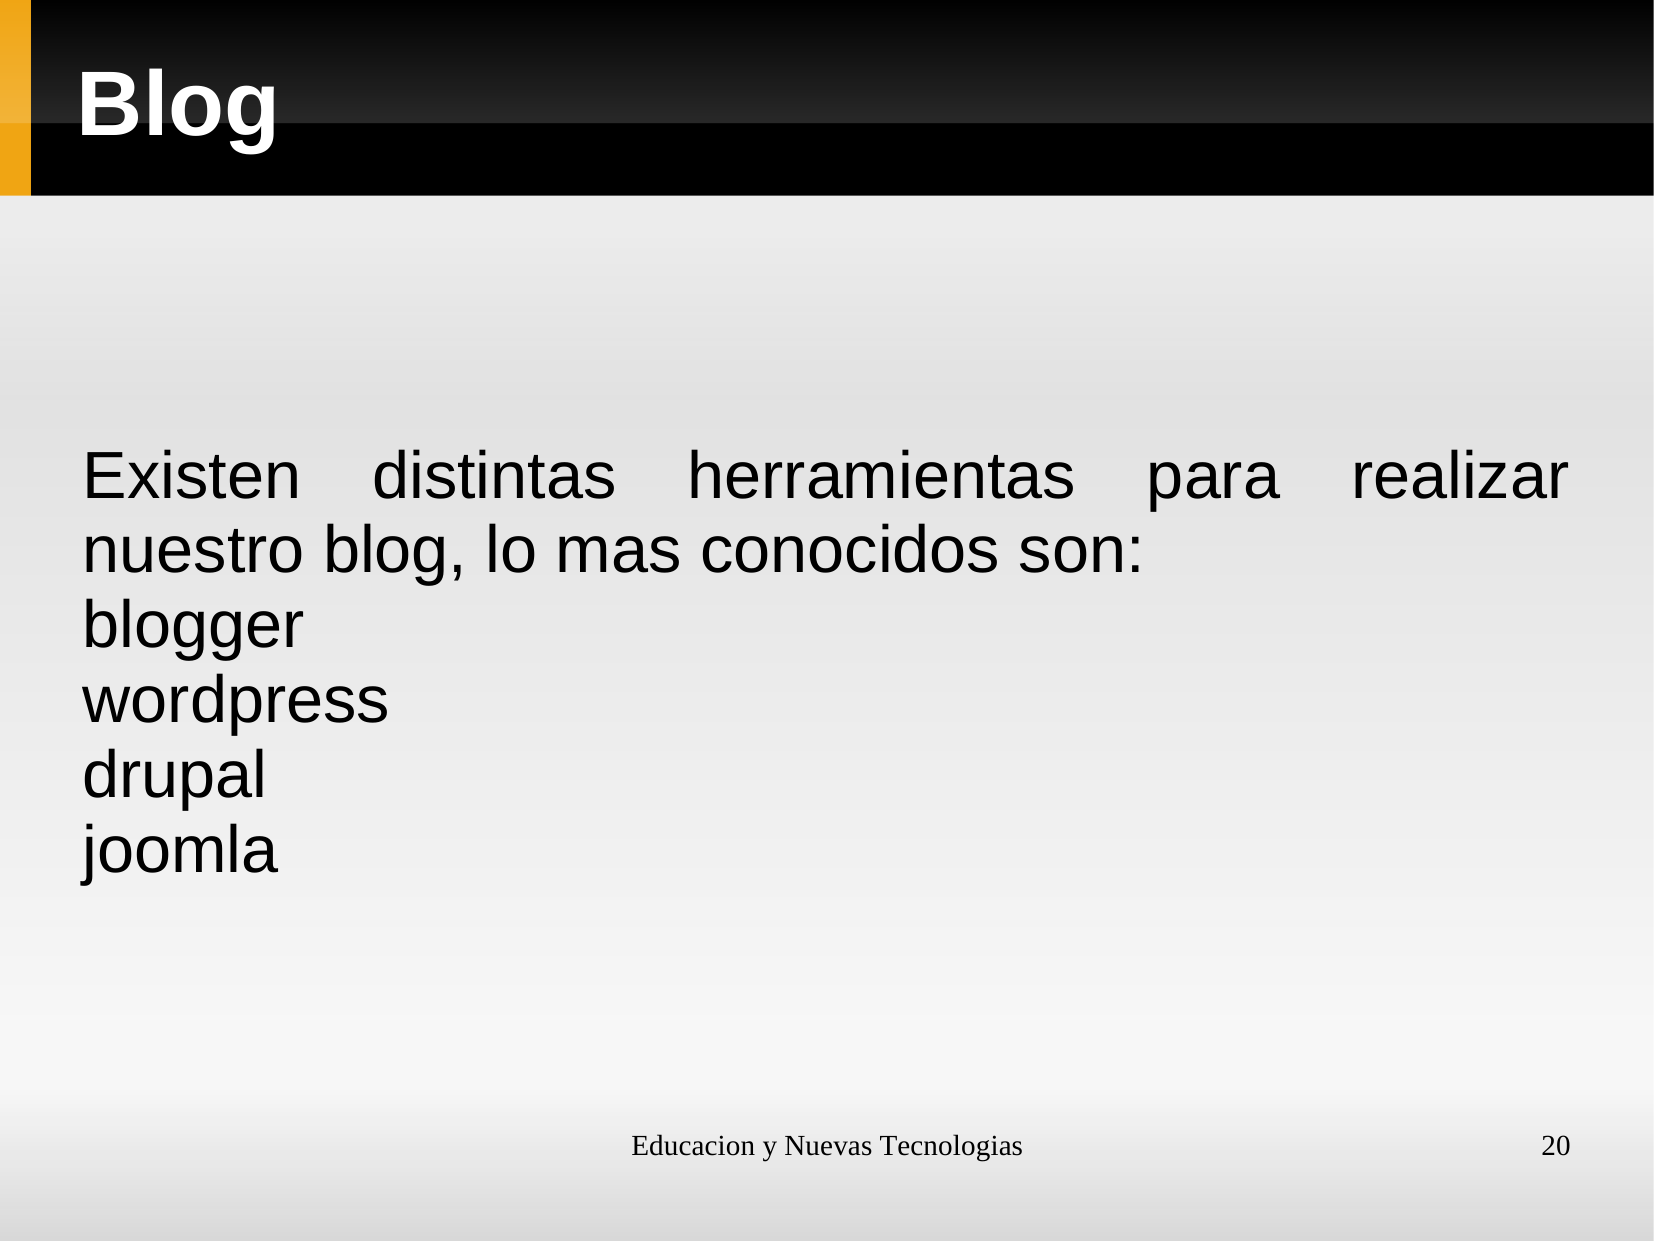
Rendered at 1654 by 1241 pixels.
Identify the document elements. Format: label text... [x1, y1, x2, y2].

picture [0, 0, 1654, 1241]
subtitle Existen distintas herramientas para realizar nuestro blog, lo mas conocidos son: blogger wordpress drupal joomla [82, 297, 1571, 1102]
title Blog [76, 7, 1565, 200]
